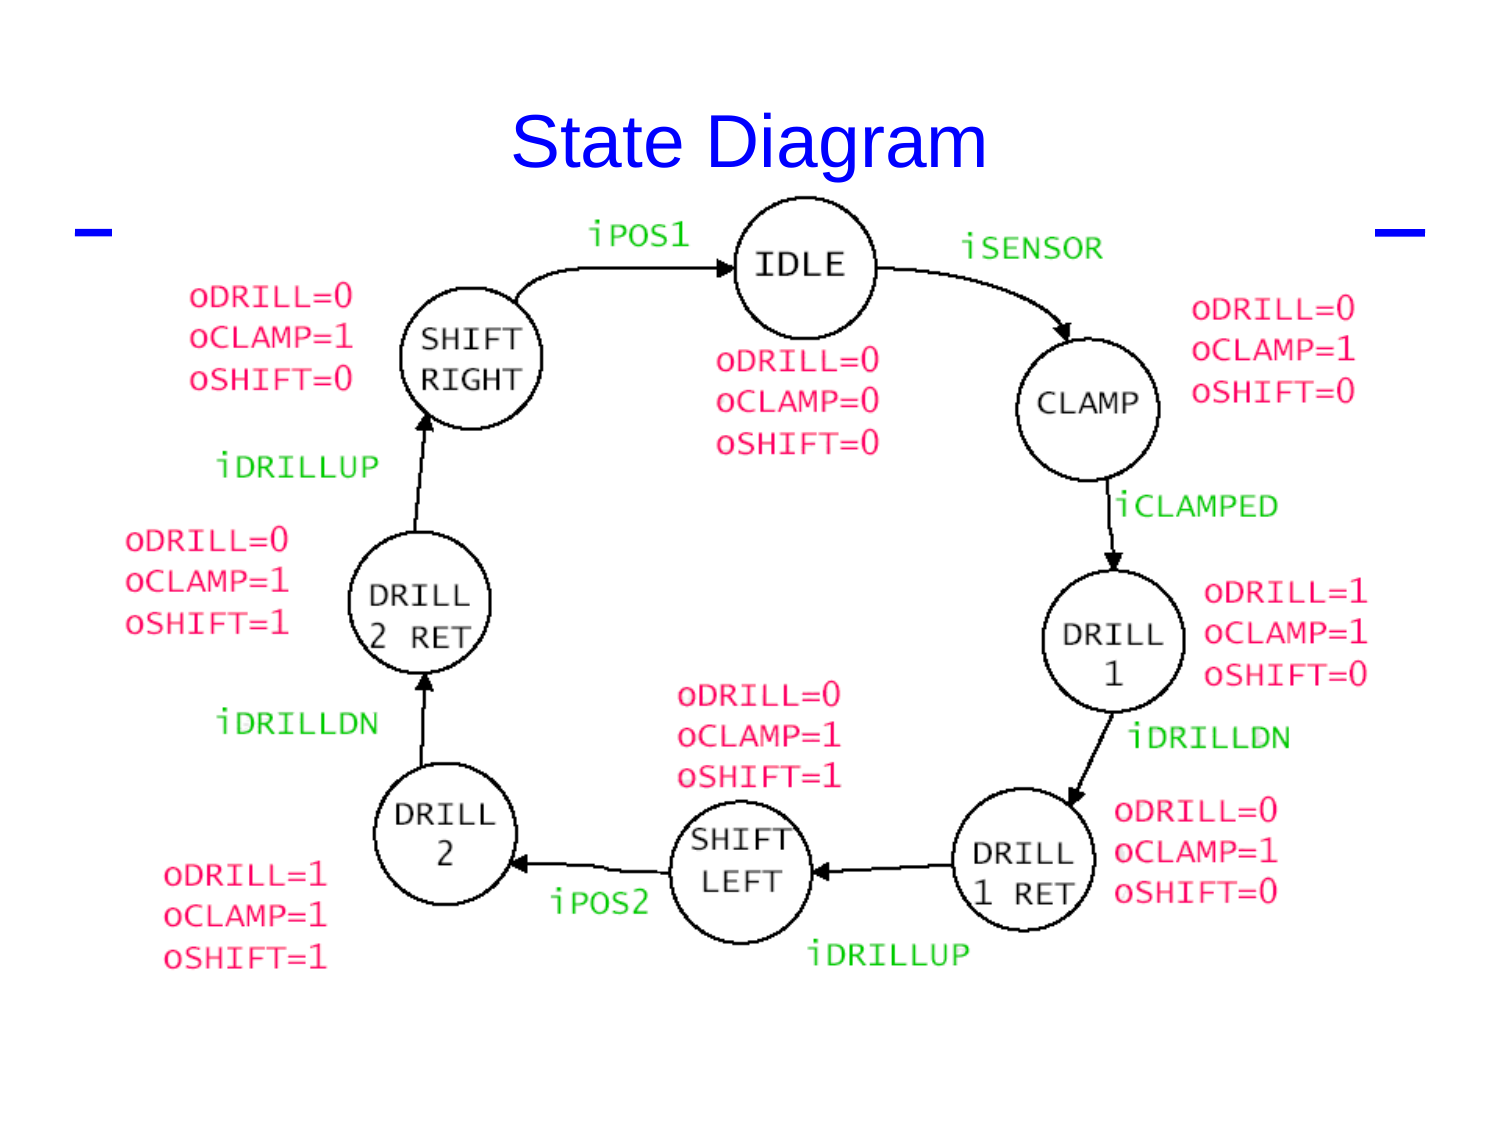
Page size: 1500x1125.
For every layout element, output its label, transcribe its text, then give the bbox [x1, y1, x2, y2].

title State Diagram [112, 89, 1388, 186]
picture [112, 187, 1375, 986]
